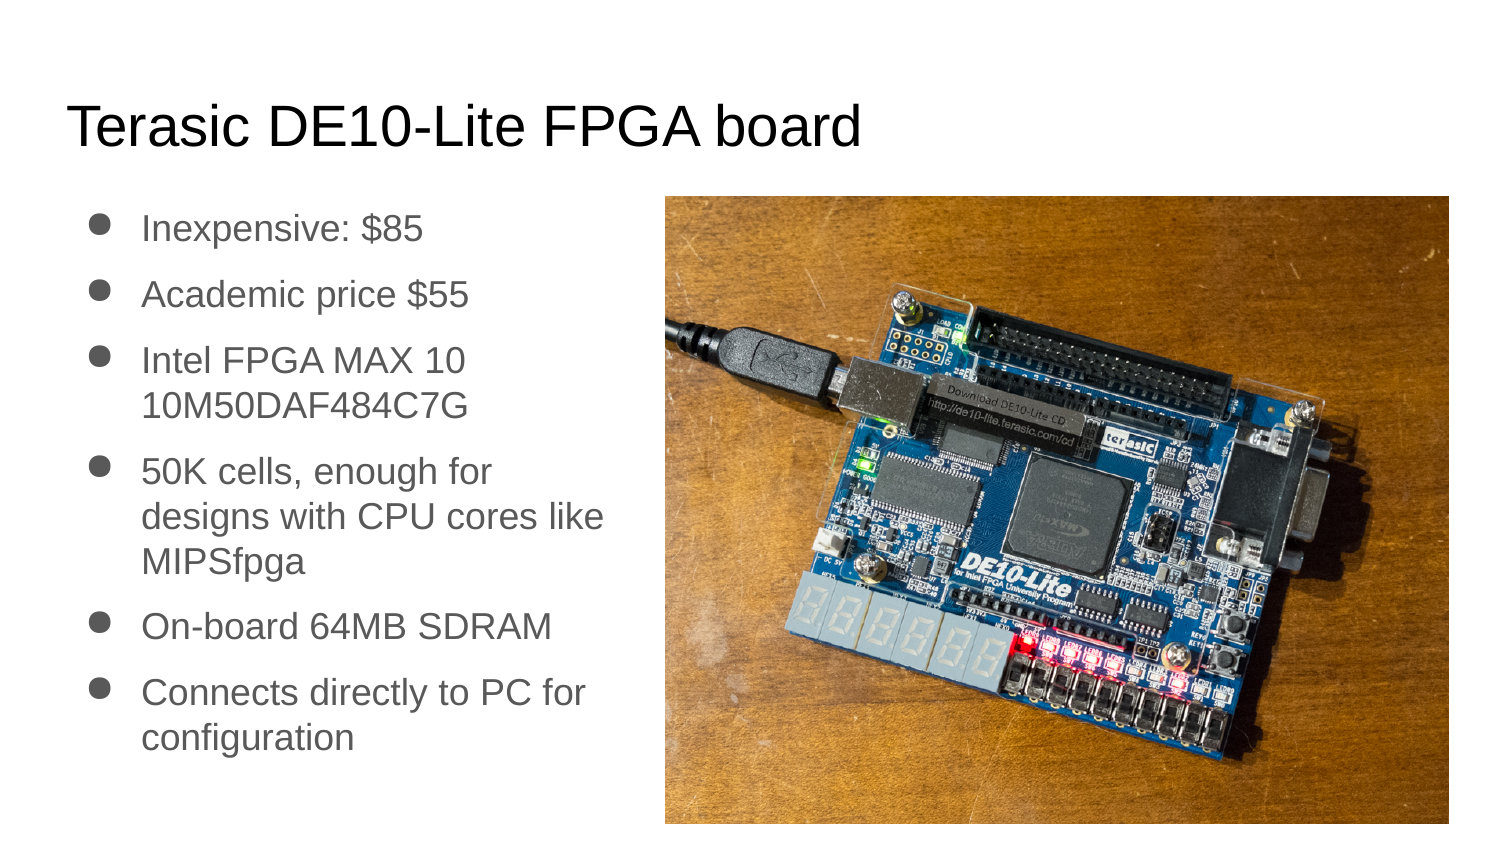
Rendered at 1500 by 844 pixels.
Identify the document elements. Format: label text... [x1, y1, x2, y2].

picture [665, 196, 1449, 824]
title Terasic DE10-Lite FPGA board [51, 72, 1449, 167]
list Inexpensive: $85 Academic price $55 Intel FPGA MAX 10 10M50DAF484C7G 50K cells, enough for designs with CPU cores like MIPSfpga On-board 64MB SDRAM Connects directly to PC for configuration [51, 189, 638, 824]
